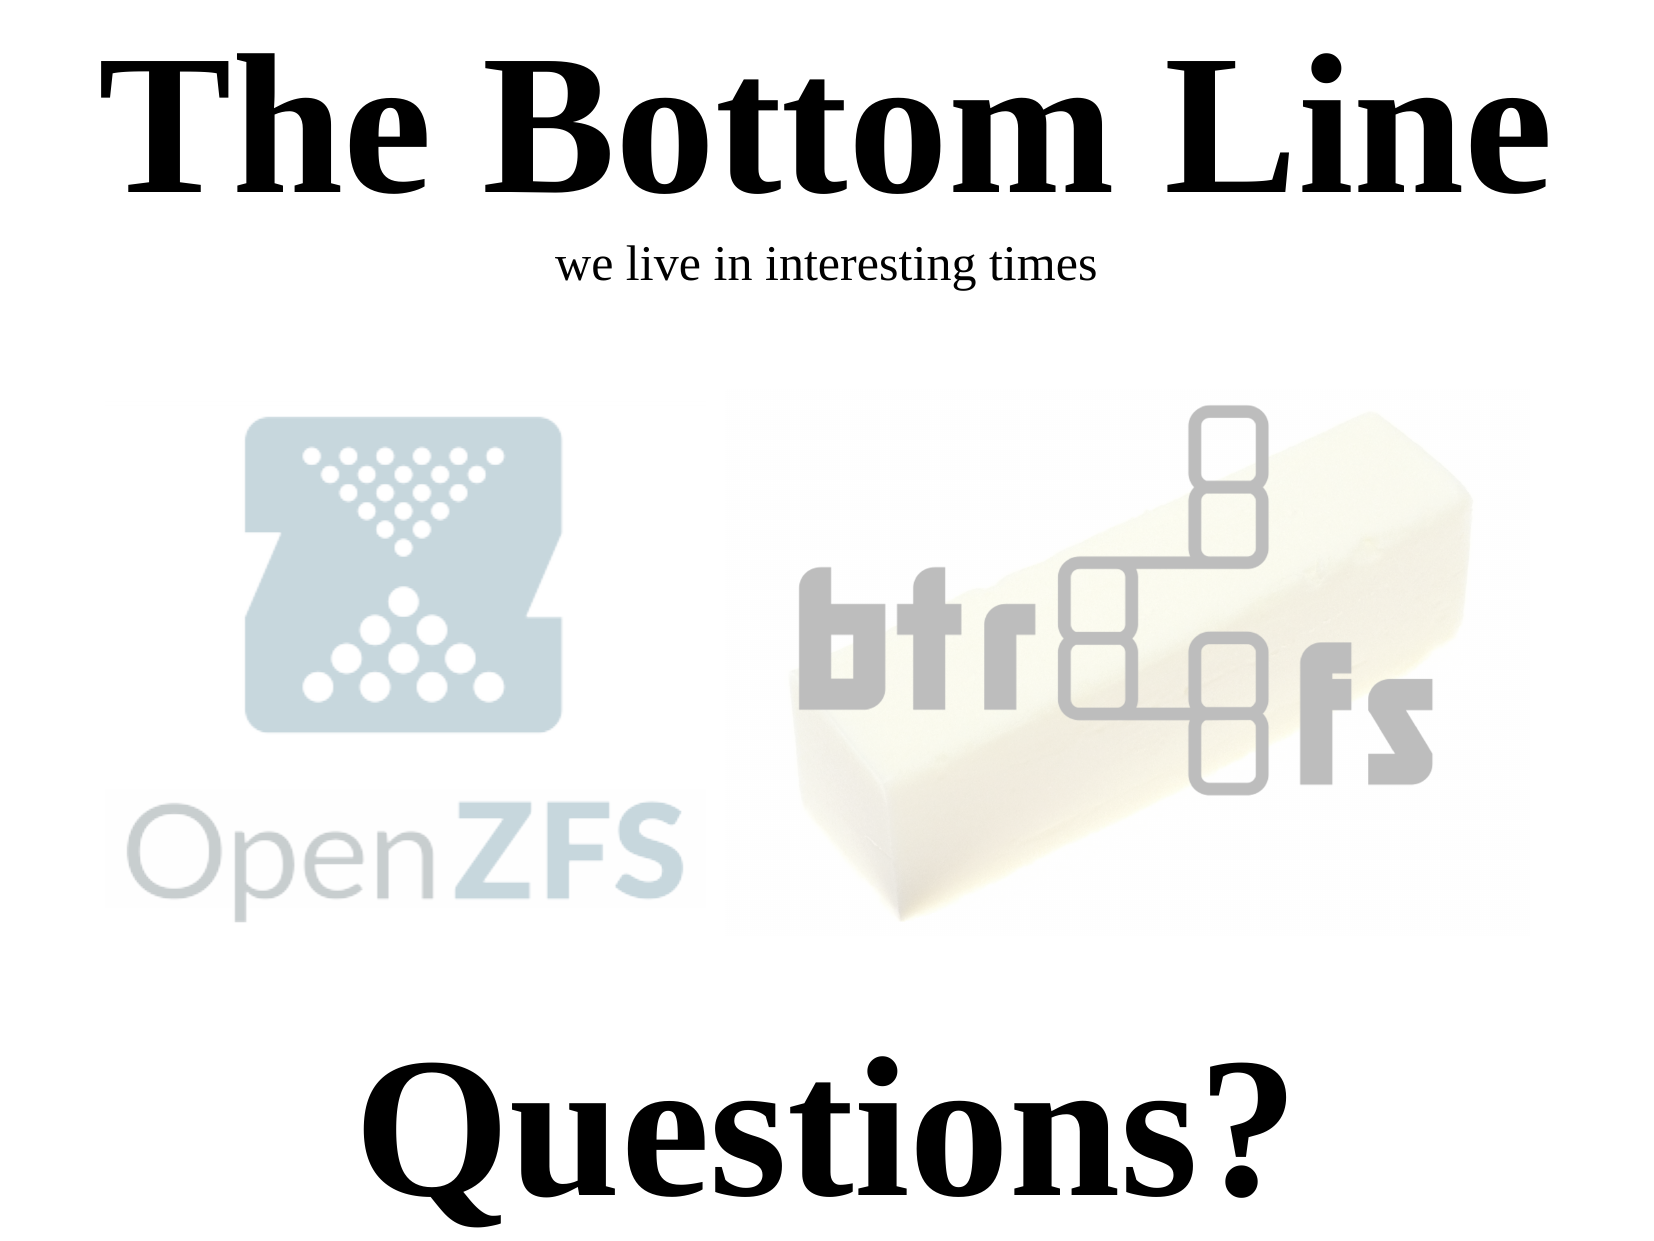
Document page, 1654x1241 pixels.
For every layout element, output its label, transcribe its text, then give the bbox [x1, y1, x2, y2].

picture [725, 390, 1531, 936]
picture [105, 395, 706, 946]
title The Bottom Line we live in interesting times [0, 14, 1654, 292]
title Questions? [0, 1017, 1654, 1240]
